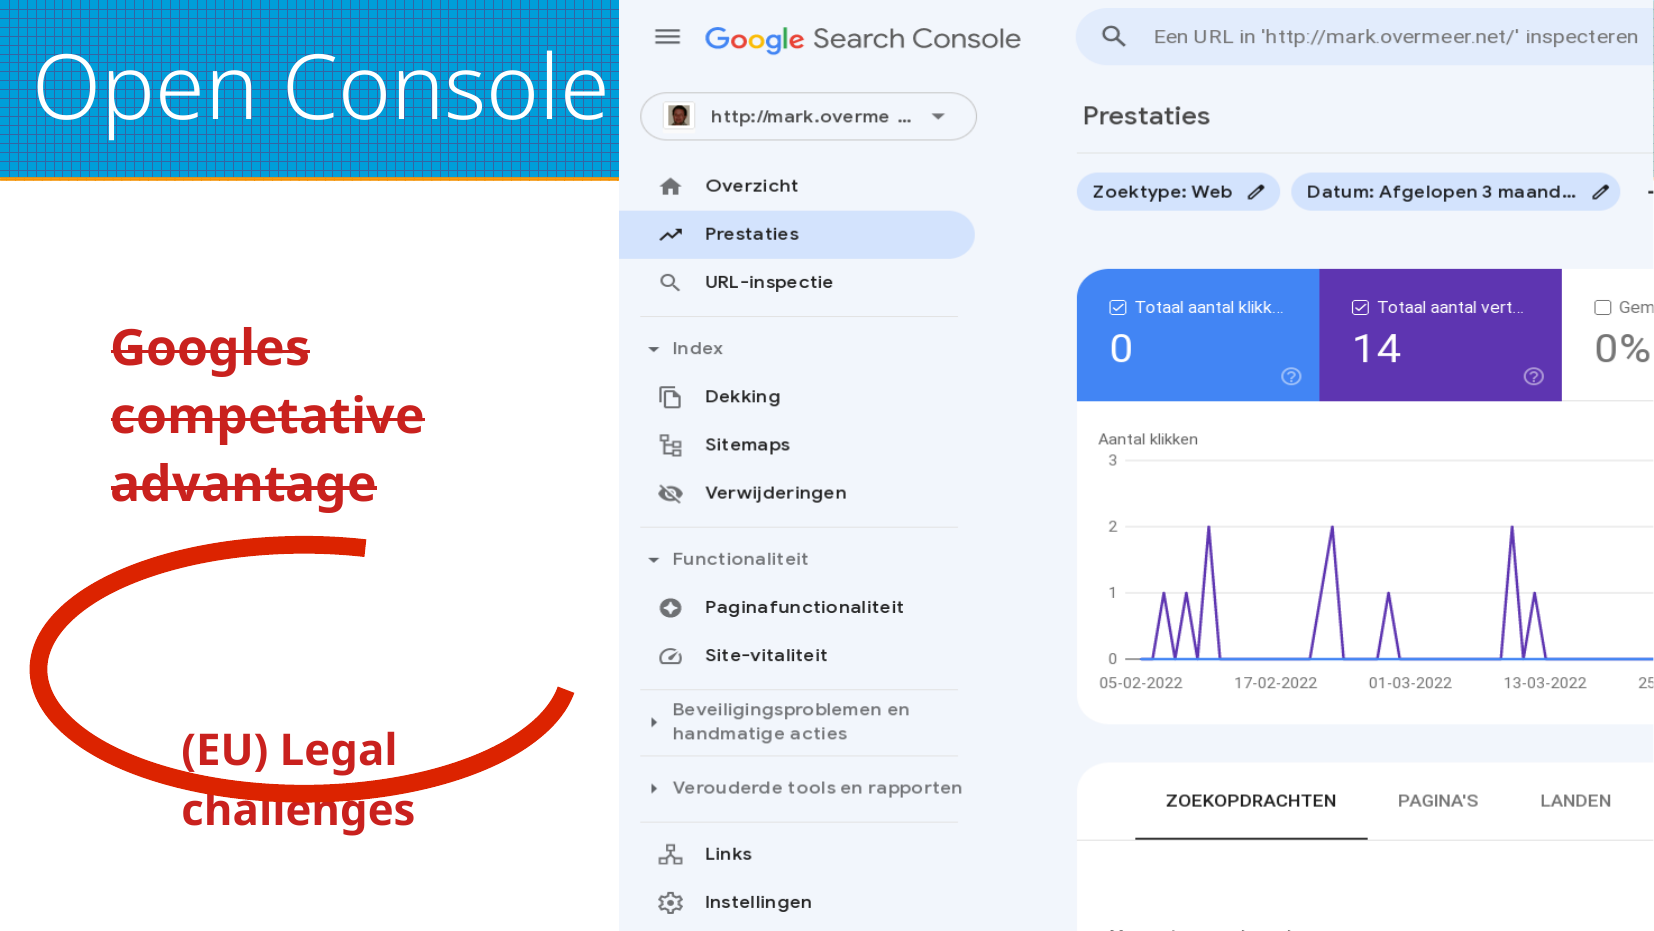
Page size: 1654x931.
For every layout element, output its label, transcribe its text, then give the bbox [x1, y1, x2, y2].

picture [619, 0, 1654, 931]
list Googles competative advantage (EU) Legal challenges [39, 221, 588, 848]
title Open Console [32, 0, 613, 146]
